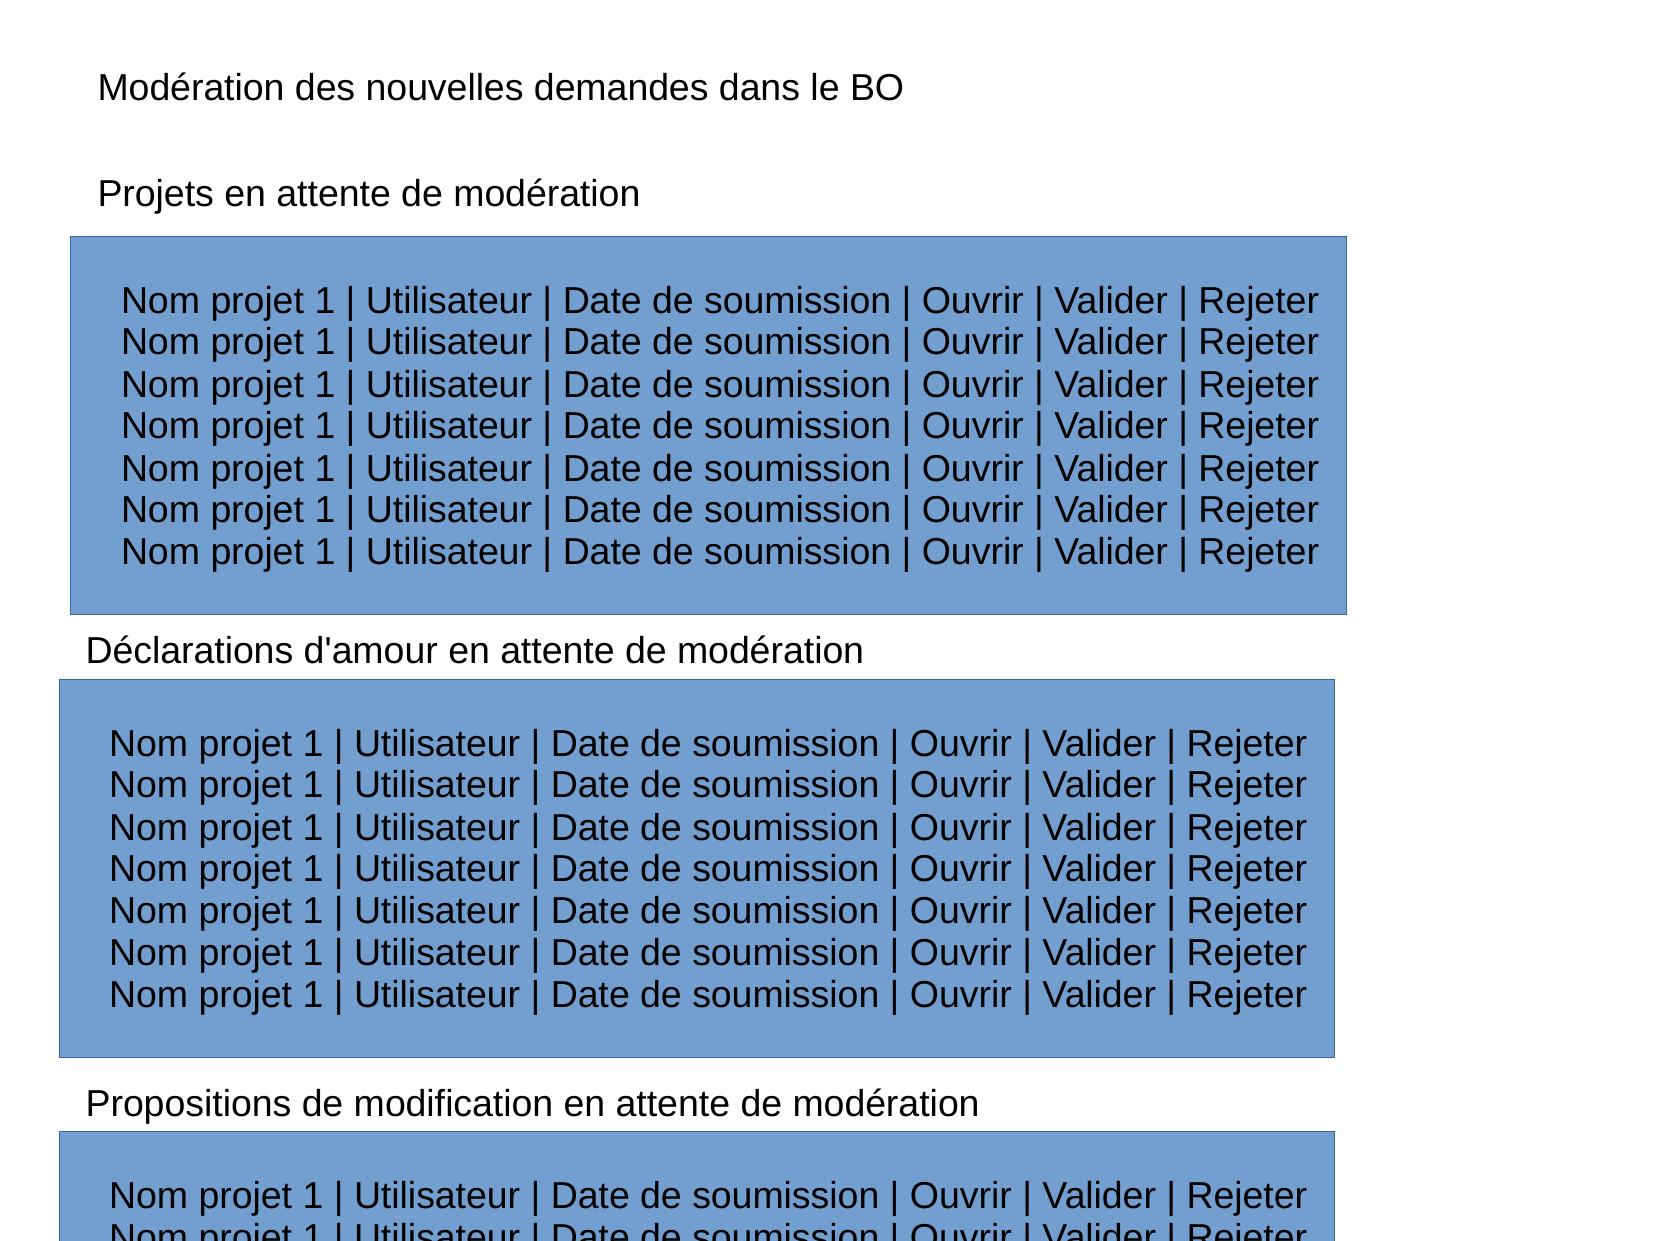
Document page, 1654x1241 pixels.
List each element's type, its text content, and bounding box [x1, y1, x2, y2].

text_box Projets en attente de modération [82, 165, 745, 223]
text_box Nom projet 1 | Utilisateur | Date de soumission | Ouvrir | Valider | Rejeter Nom projet 1 | Utilisateur | Date de soumission | Ouvrir | Valider | Rejeter Nom projet 1 | Utilisateur | Date de soumission | Ouvrir | Valider | Rejeter Nom projet 1 | Utilisateur | Date de soumission | Ouvrir | Valider | Rejeter Nom projet 1 | Utilisateur | Date de soumission | Ouvrir | Valider | Rejeter Nom projet 1 | Utilisateur | Date de soumission | Ouvrir | Valider | Rejeter Nom projet 1 | Utilisateur | Date de soumission | Ouvrir | Valider | Rejeter [106, 271, 1453, 581]
text_box [59, 1131, 1335, 1241]
text_box Propositions de modification en attente de modération [70, 1074, 1241, 1131]
text_box Déclarations d'amour en attente de modération [70, 622, 922, 679]
text_box [59, 679, 1335, 1058]
text_box [70, 236, 1347, 615]
text_box Nom projet 1 | Utilisateur | Date de soumission | Ouvrir | Valider | Rejeter Nom projet 1 | Utilisateur | Date de soumission | Ouvrir | Valider | Rejeter Nom projet 1 | Utilisateur | Date de soumission | Ouvrir | Valider | Rejeter Nom projet 1 | Utilisateur | Date de soumission | Ouvrir | Valider | Rejeter Nom projet 1 | Utilisateur | Date de soumission | Ouvrir | Valider | Rejeter Nom projet 1 | Utilisateur | Date de soumission | Ouvrir | Valider | Rejeter Nom projet 1 | Utilisateur | Date de soumission | Ouvrir | Valider | Rejeter [94, 1167, 1441, 1241]
text_box Nom projet 1 | Utilisateur | Date de soumission | Ouvrir | Valider | Rejeter Nom projet 1 | Utilisateur | Date de soumission | Ouvrir | Valider | Rejeter Nom projet 1 | Utilisateur | Date de soumission | Ouvrir | Valider | Rejeter Nom projet 1 | Utilisateur | Date de soumission | Ouvrir | Valider | Rejeter Nom projet 1 | Utilisateur | Date de soumission | Ouvrir | Valider | Rejeter Nom projet 1 | Utilisateur | Date de soumission | Ouvrir | Valider | Rejeter Nom projet 1 | Utilisateur | Date de soumission | Ouvrir | Valider | Rejeter [94, 714, 1441, 1024]
text_box Modération des nouvelles demandes dans le BO [82, 59, 1394, 116]
